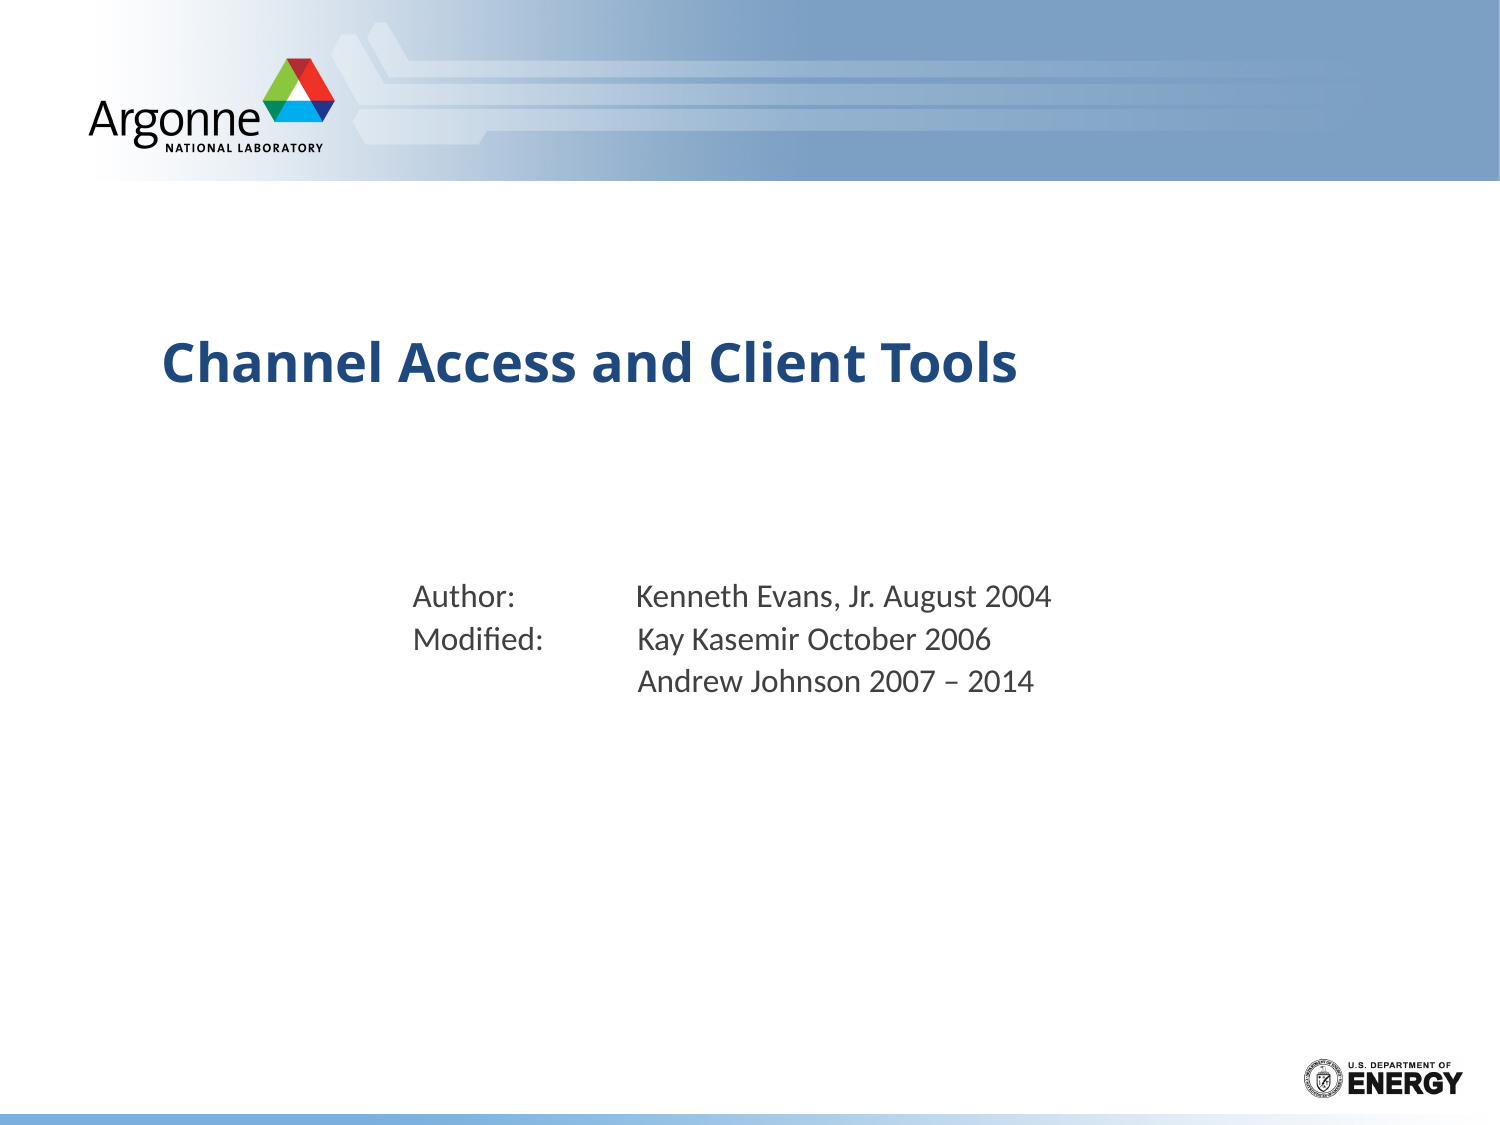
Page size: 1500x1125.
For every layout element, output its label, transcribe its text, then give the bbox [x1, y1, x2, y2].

title Channel Access and Client Tools [161, 274, 412, 450]
picture [0, 1114, 1500, 1125]
picture [1304, 1059, 1463, 1098]
subtitle Author: Kenneth Evans, Jr. August 2004 Modified: Kay Kasemir October 2006 Andrew Johnson 2007 – 2014 [412, 270, 1425, 1014]
picture [0, 0, 1500, 182]
